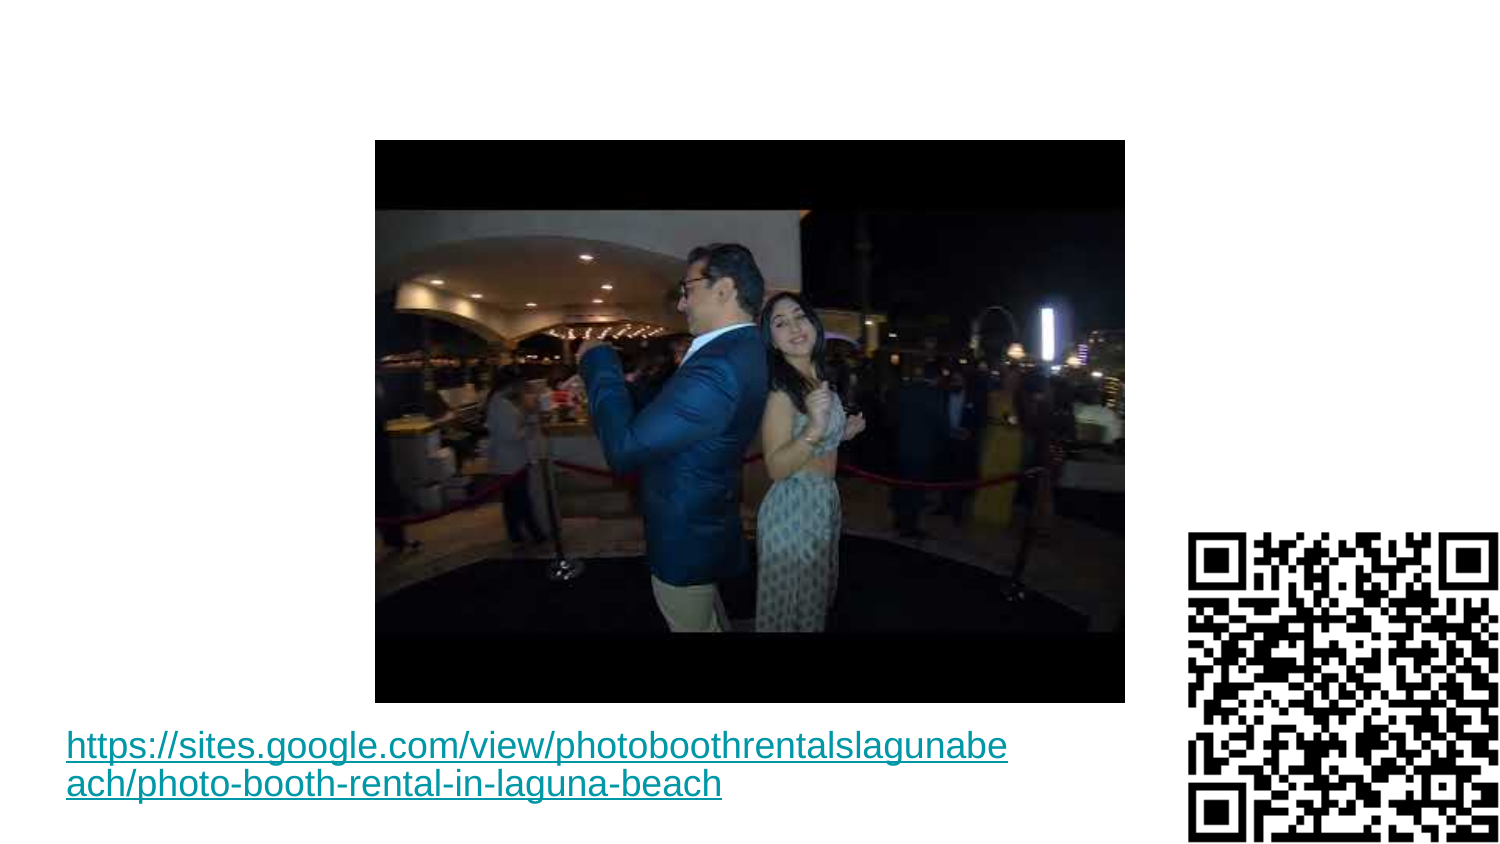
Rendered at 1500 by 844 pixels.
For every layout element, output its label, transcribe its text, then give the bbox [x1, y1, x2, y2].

picture [1187, 531, 1500, 844]
list https://sites.google.com/view/photoboothrentalslagunabeach/photo-booth-rental-in-laguna-beach [51, 694, 1036, 794]
picture [375, 140, 1125, 704]
